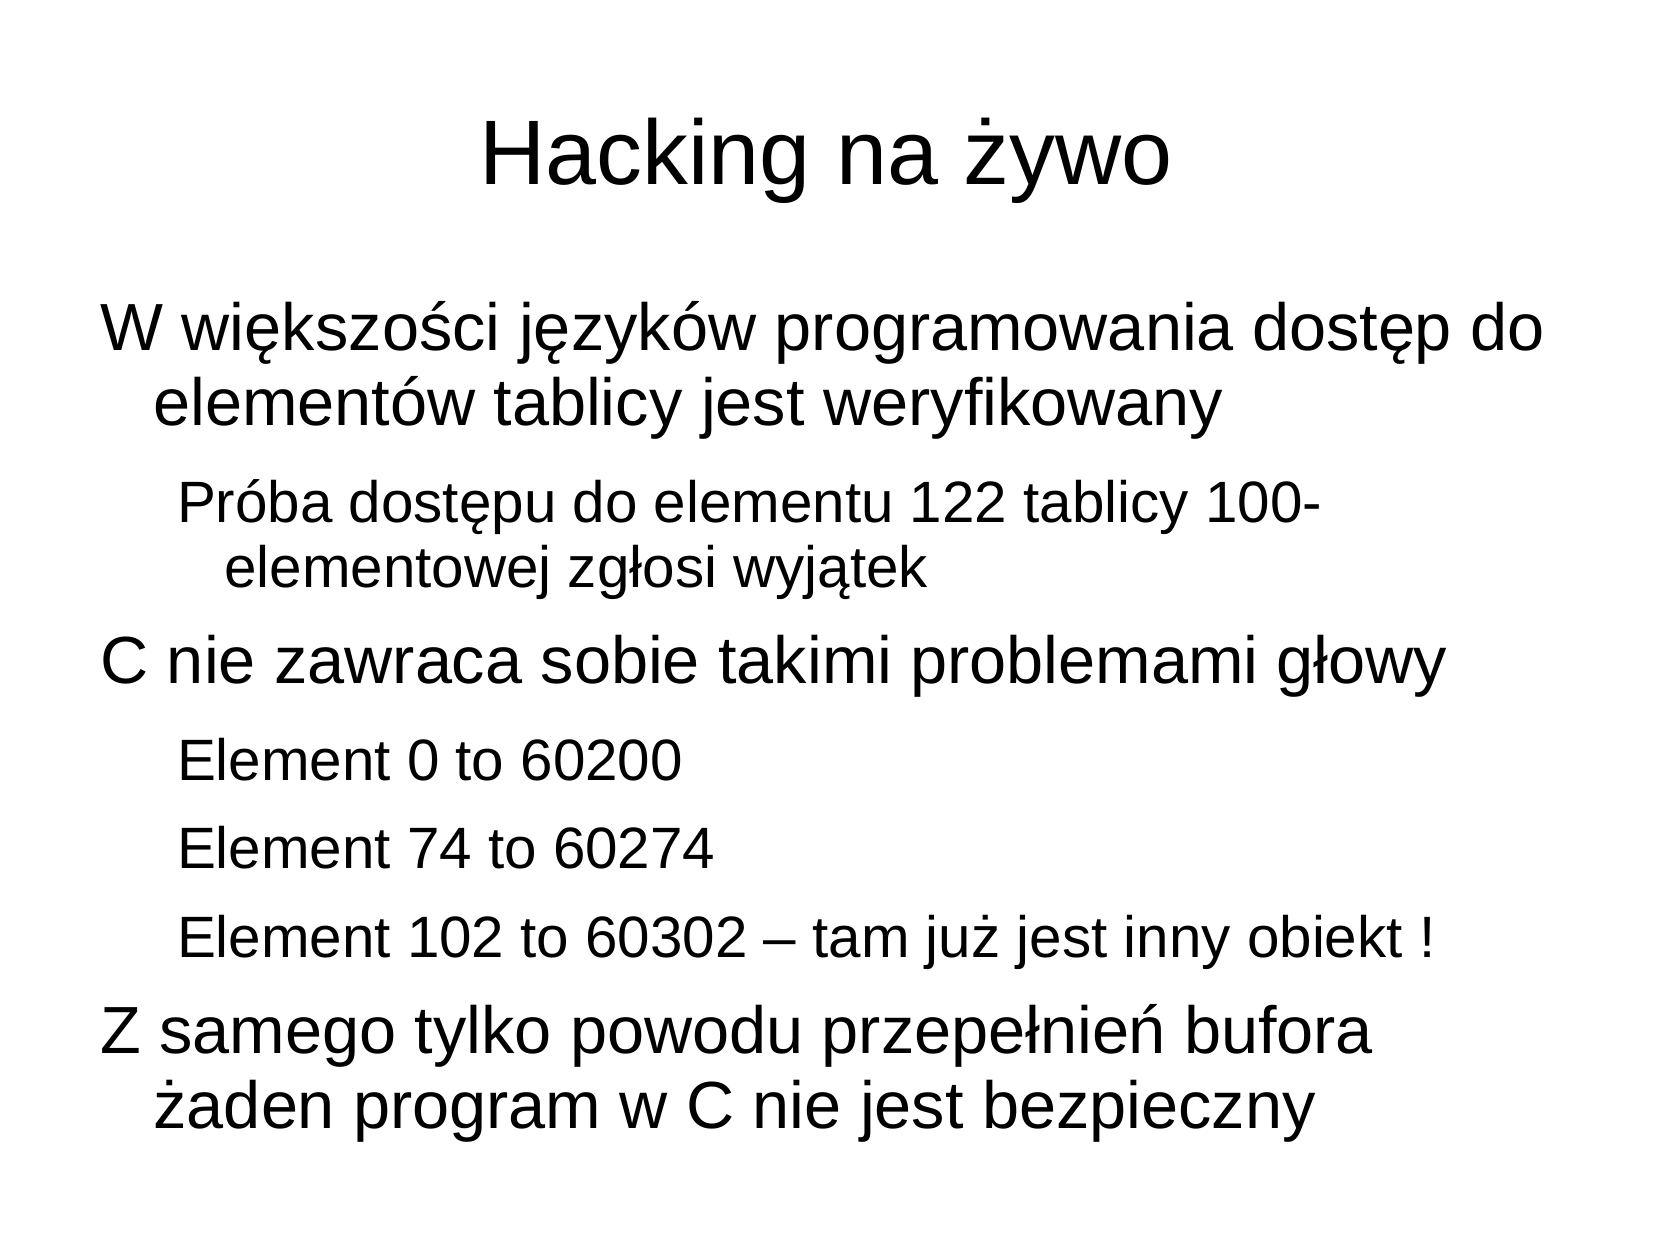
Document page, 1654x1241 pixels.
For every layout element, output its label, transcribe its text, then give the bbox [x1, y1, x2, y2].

list W większości języków programowania dostęp do elementów tablicy jest weryfikowany Próba dostępu do elementu 122 tablicy 100-elementowej zgłosi wyjątek C nie zawraca sobie takimi problemami głowy Element 0 to 60200 Element 74 to 60274 Element 102 to 60302 – tam już jest inny obiekt ! Z samego tylko powodu przepełnień bufora żaden program w C nie jest bezpieczny [82, 290, 1571, 1142]
title Hacking na żywo [82, 56, 1571, 250]
